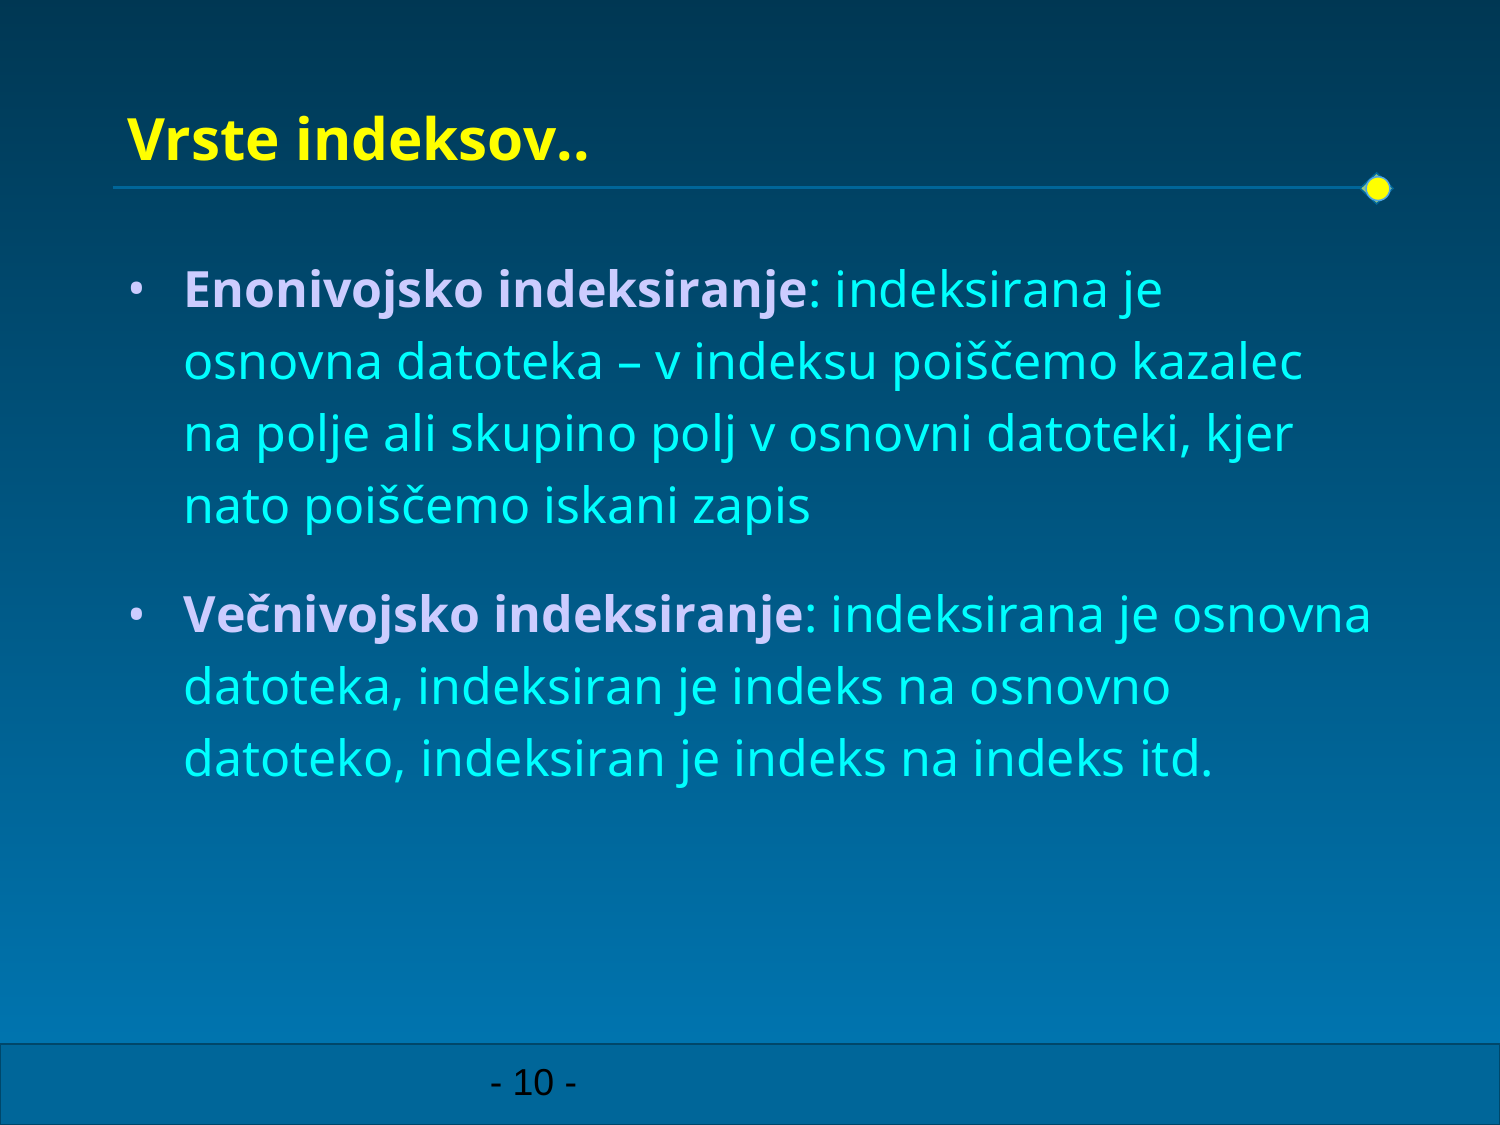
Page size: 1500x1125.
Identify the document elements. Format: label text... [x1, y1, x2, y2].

title Vrste indeksov.. [112, 94, 1388, 181]
list Enonivojsko indeksiranje: indeksirana je osnovna datoteka – v indeksu poiščemo kazalec na polje ali skupino polj v osnovni datoteki, kjer nato poiščemo iskani zapis Večnivojsko indeksiranje: indeksirana je osnovna datoteka, indeksiran je indeks na osnovno datoteko, indeksiran je indeks na indeks itd. [112, 237, 1388, 963]
